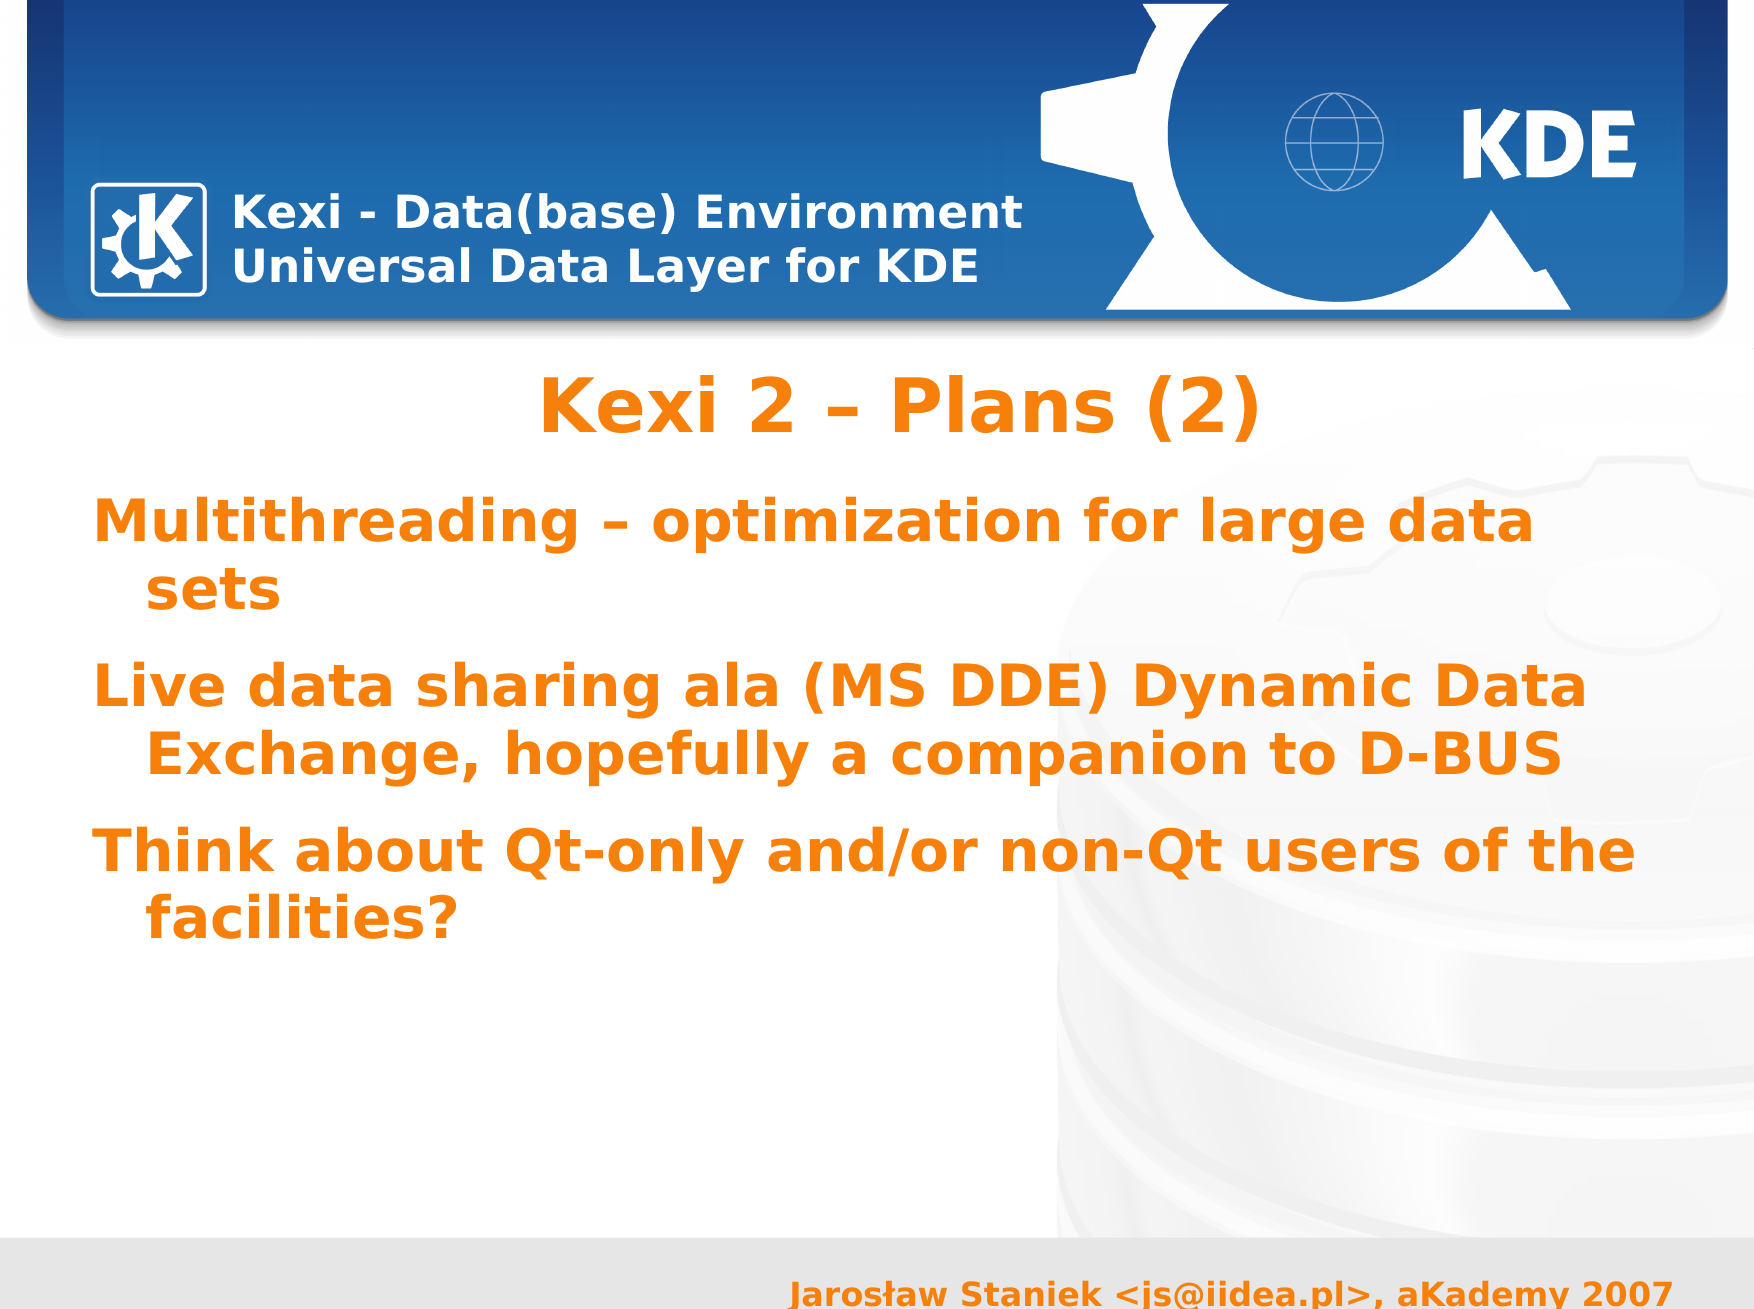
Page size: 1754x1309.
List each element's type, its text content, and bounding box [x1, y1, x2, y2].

title Kexi 2 – Plans (2) [41, 369, 1731, 445]
list Multithreading – optimization for large data sets Live data sharing ala (MS DDE) Dynamic Data Exchange, hopefully a companion to D-BUS Think about Qt-only and/or non-Qt users of the facilities? [75, 487, 1654, 1148]
picture [0, 0, 1754, 349]
